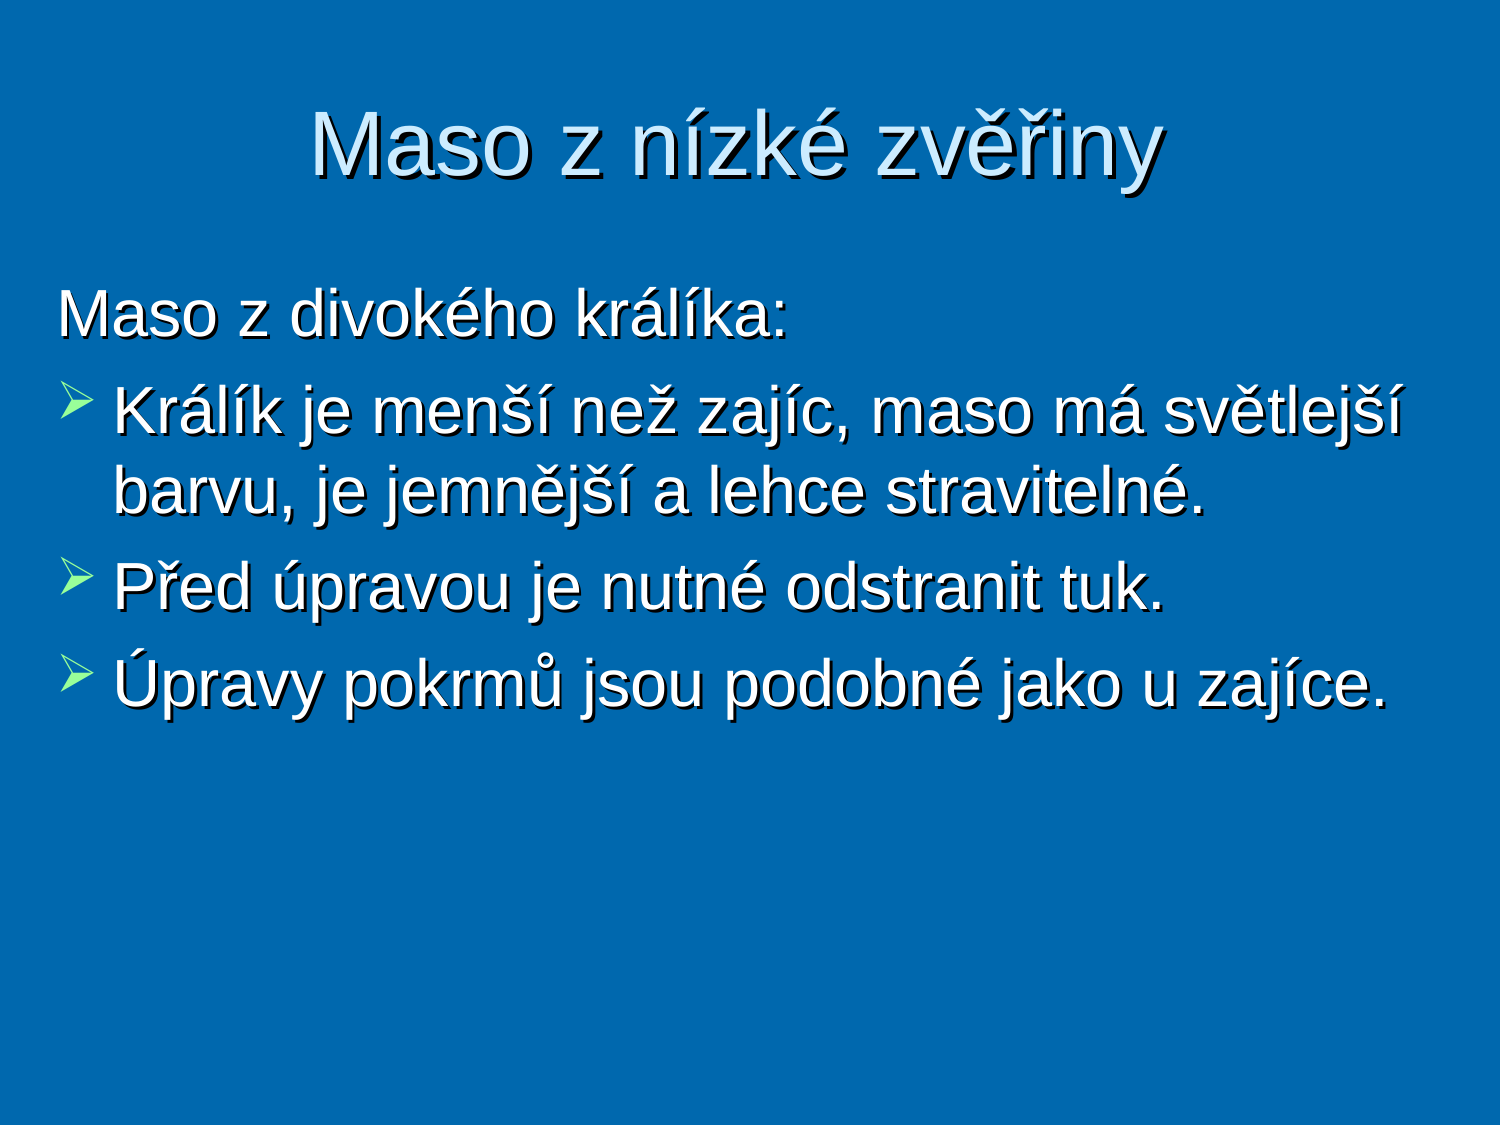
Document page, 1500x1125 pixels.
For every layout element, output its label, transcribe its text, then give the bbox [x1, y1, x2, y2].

list Maso z divokého králíka: Králík je menší než zajíc, maso má světlejší barvu, je jemnější a lehce stravitelné. Před úpravou je nutné odstranit tuk. Úpravy pokrmů jsou podobné jako u zajíce. [41, 262, 1425, 1006]
title Maso z nízké zvěřiny [75, 45, 1426, 233]
